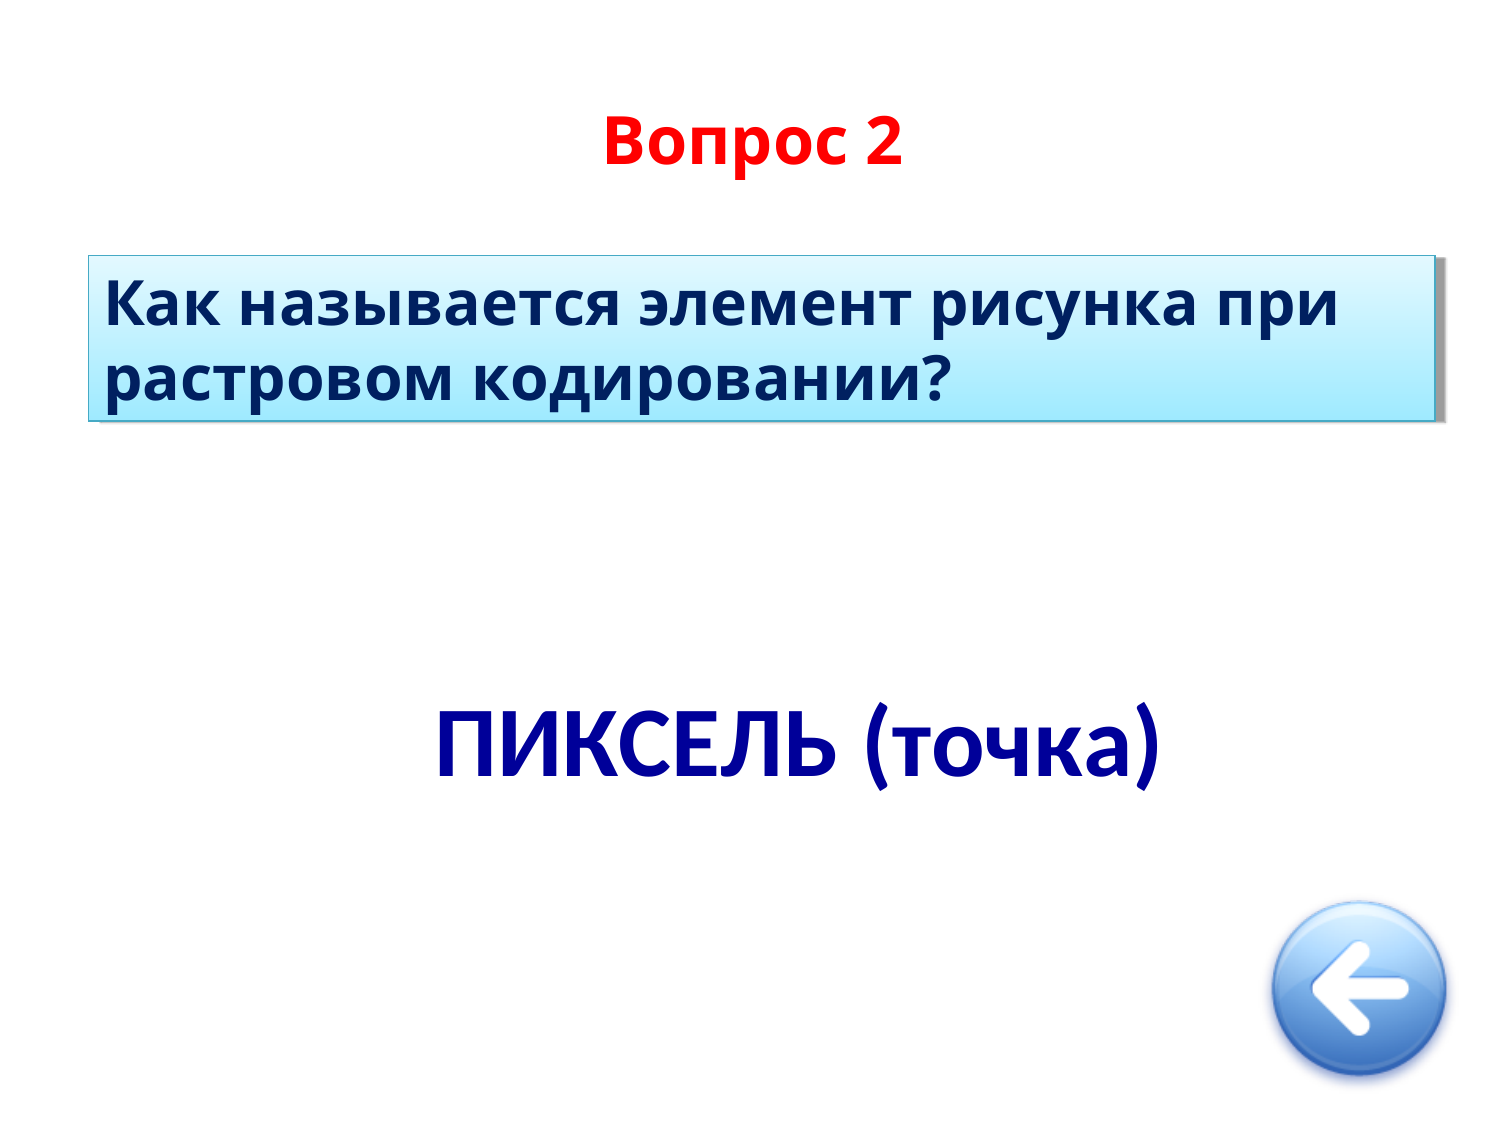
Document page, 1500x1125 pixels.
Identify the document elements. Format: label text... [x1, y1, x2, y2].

picture [1258, 893, 1459, 1094]
text_box ПИКСЕЛЬ (точка) [420, 668, 1180, 805]
text_box Вопрос 2 [586, 90, 920, 186]
text_box Как называется элемент рисунка при растровом кодировании? [88, 255, 1436, 421]
